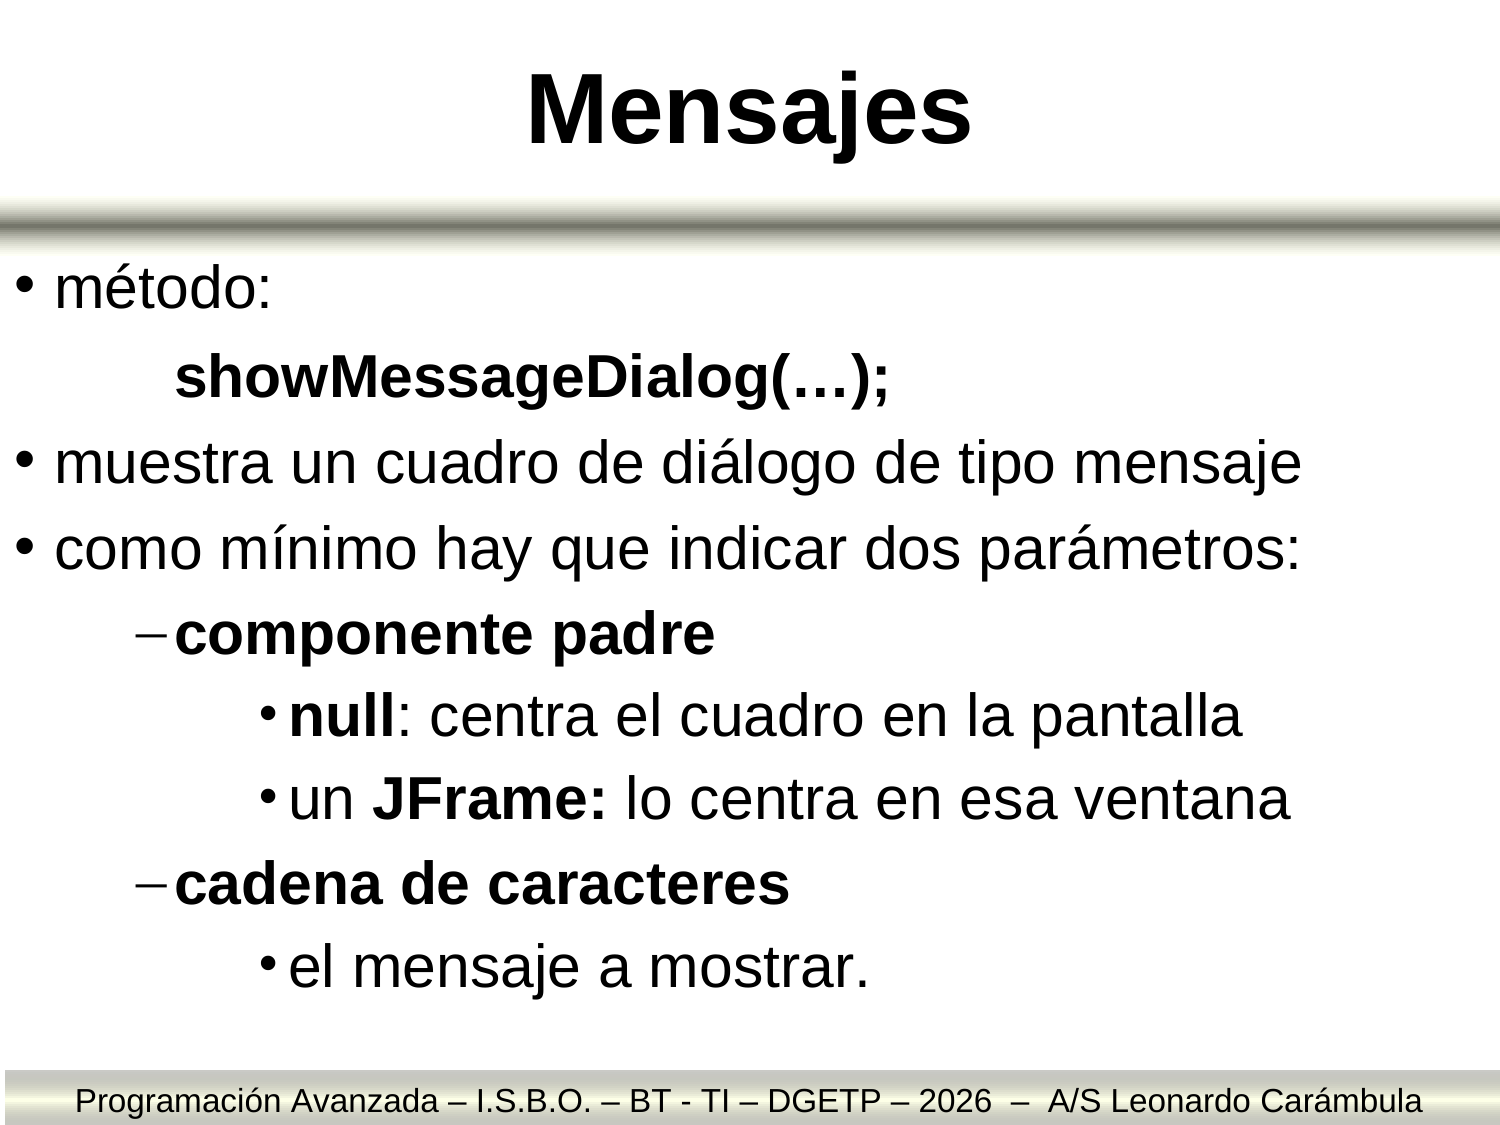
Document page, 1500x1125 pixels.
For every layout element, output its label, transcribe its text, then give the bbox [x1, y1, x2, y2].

title Mensajes [0, 9, 1500, 198]
list método: showMessageDialog(…); muestra un cuadro de diálogo de tipo mensaje como mínimo hay que indicar dos parámetros: componente padre null: centra el cuadro en la pantalla un JFrame: lo centra en esa ventana cadena de caracteres el mensaje a mostrar. [0, 253, 1500, 1023]
